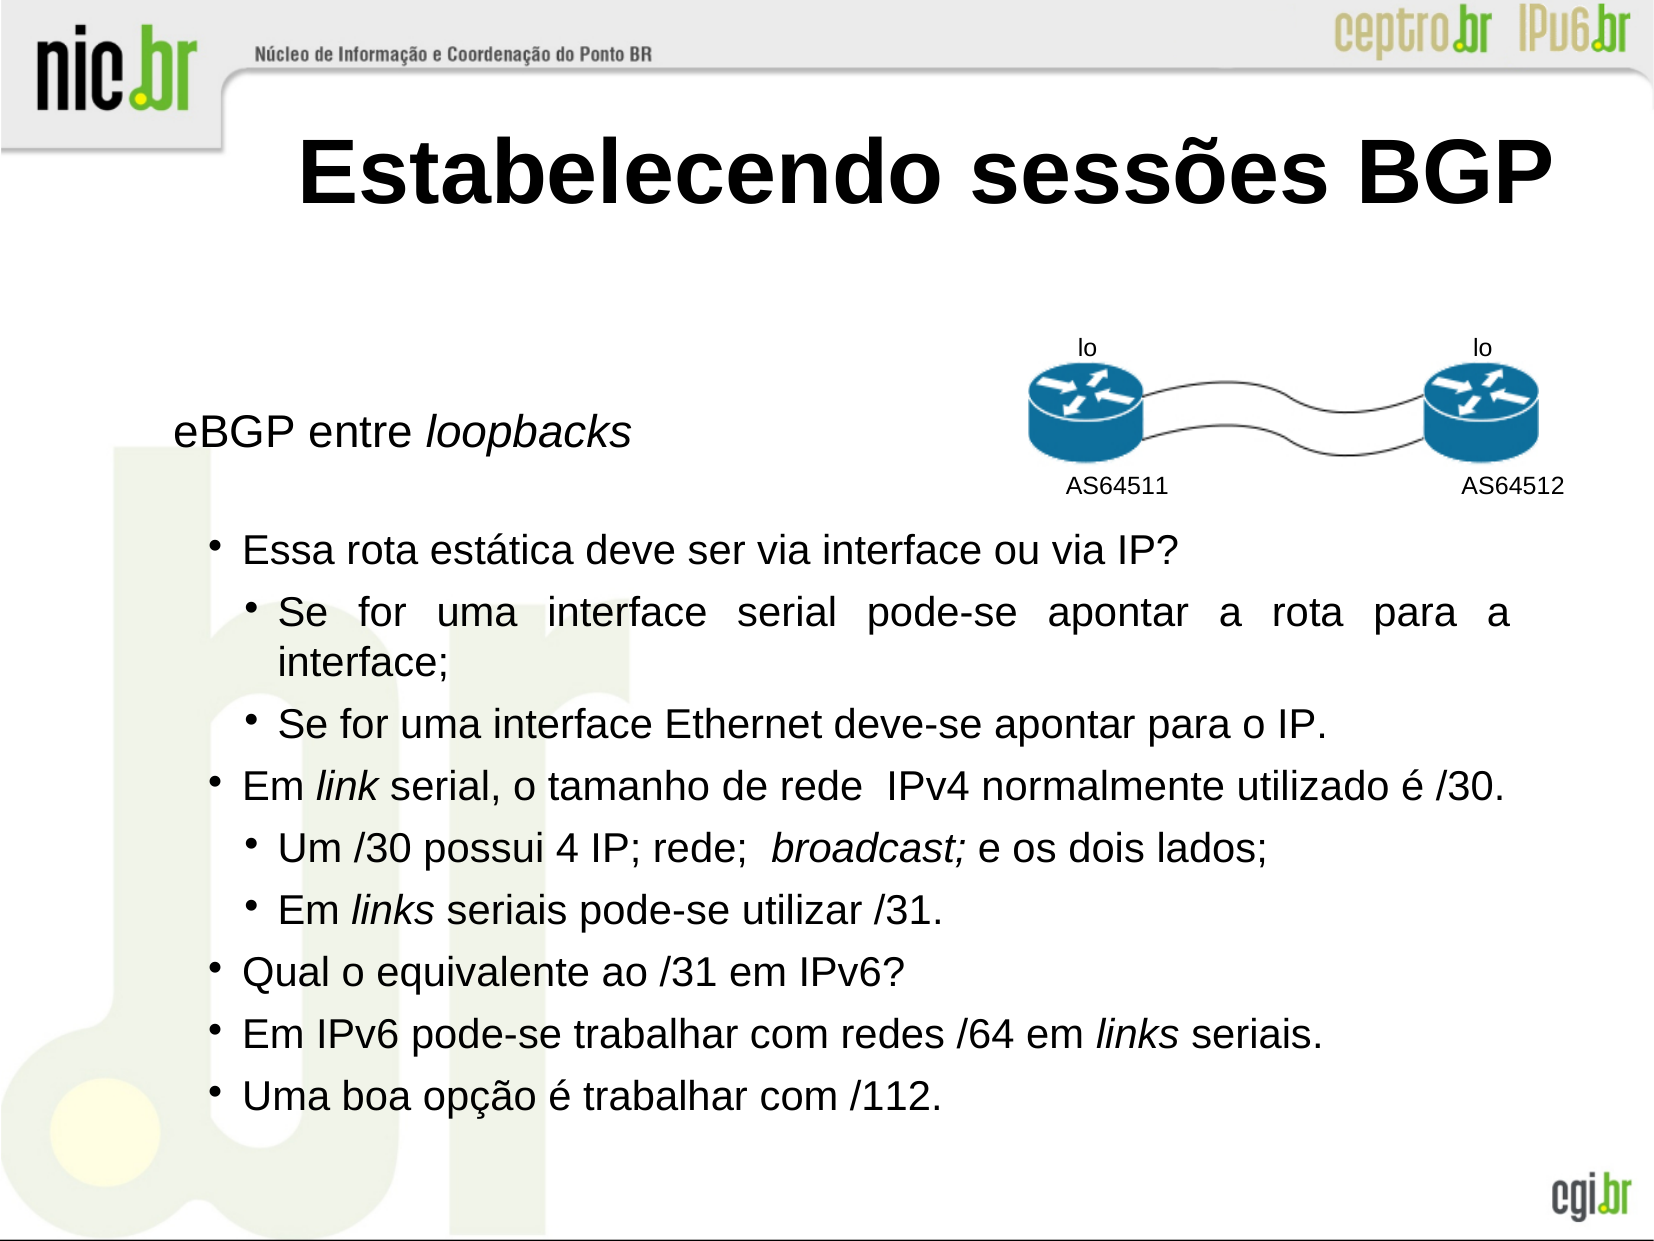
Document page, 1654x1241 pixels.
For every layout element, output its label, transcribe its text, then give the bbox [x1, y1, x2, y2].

text_box lo [1458, 323, 1508, 367]
text_box AS64511 [1051, 460, 1129, 504]
text_box eBGP entre loopbacks Essa rota estática deve ser via interface ou via IP? Se for uma interface serial pode-se apontar a rota para a interface; Se for uma interface Ethernet deve-se apontar para o IP. Em link serial, o tamanho de rede IPv4 normalmente utilizado é /30. Um /30 possui 4 IP; rede; broadcast; e os dois lados; Em links seriais pode-se utilizar /31. Qual o equivalente ao /31 em IPv6? Em IPv6 pode-se trabalhar com redes /64 em links seriais. Uma boa opção é trabalhar com /112. [159, 391, 1526, 532]
text_box AS64512 [1446, 460, 1524, 504]
text_box Estabelecendo sessões BGP [188, 97, 1654, 216]
picture [0, 0, 1654, 1241]
text_box lo [1063, 323, 1113, 367]
